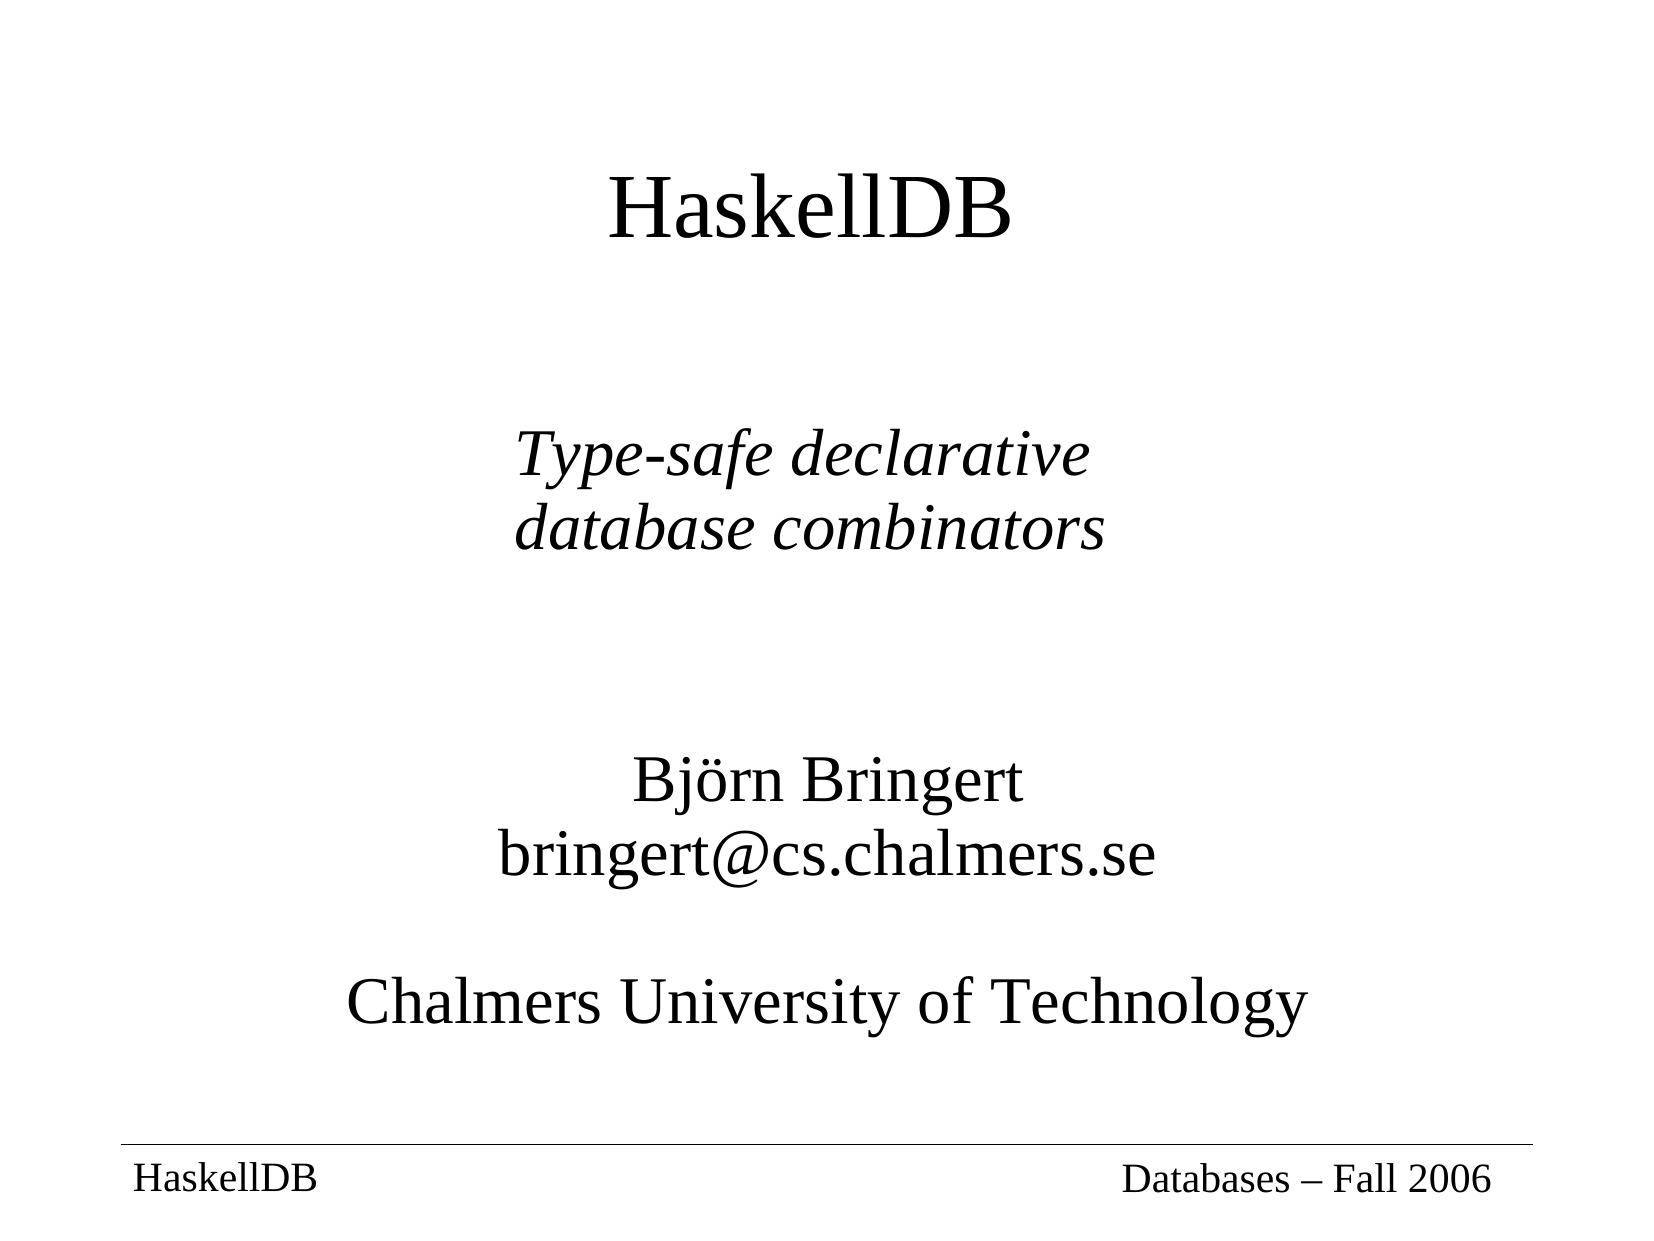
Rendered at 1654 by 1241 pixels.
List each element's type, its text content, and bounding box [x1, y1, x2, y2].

subtitle Björn Bringert bringert@cs.chalmers.se Chalmers University of Technology [105, 676, 1518, 1103]
text_box Type-safe declarative database combinators [514, 416, 1108, 565]
title HaskellDB [105, 102, 1518, 311]
